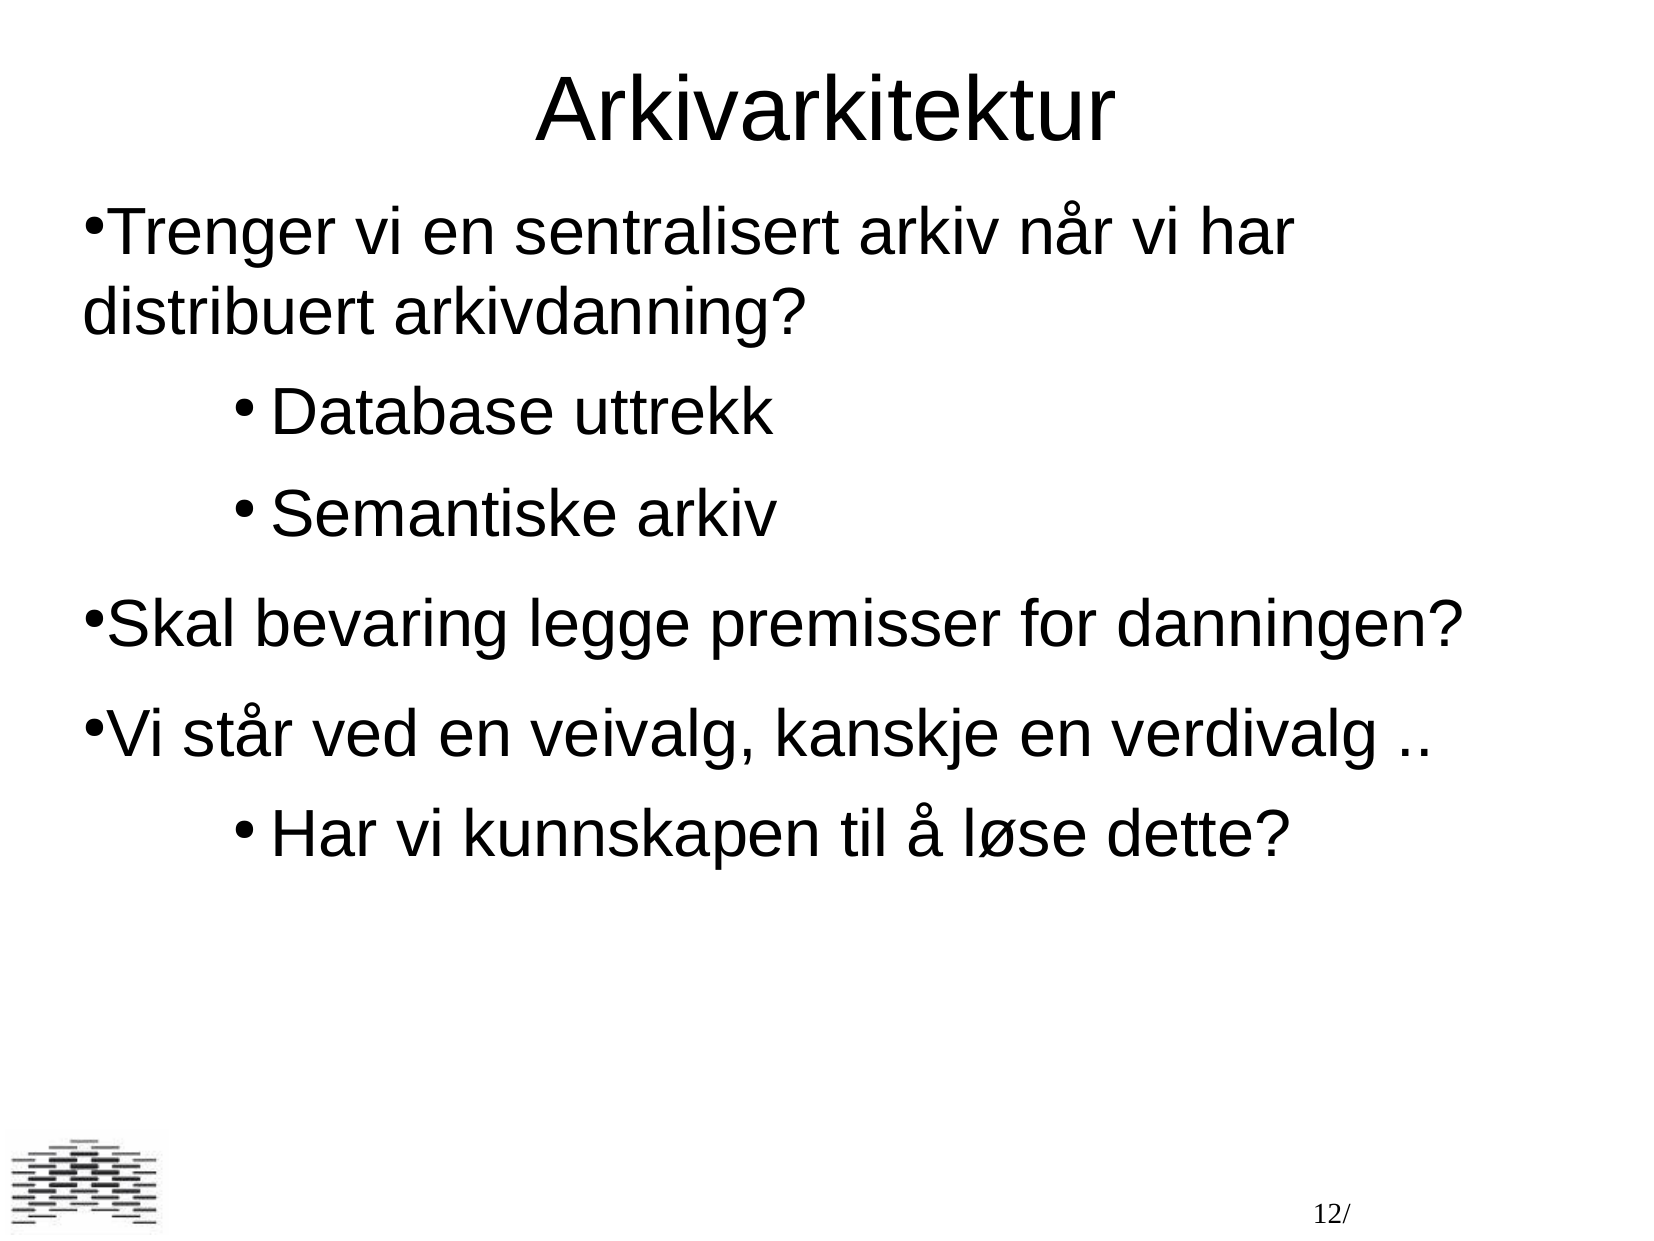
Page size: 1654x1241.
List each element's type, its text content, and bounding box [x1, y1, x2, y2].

list Trenger vi en sentralisert arkiv når vi har distribuert arkivdanning? Database uttrekk Semantiske arkiv Skal bevaring legge premisser for danningen? Vi står ved en veivalg, kanskje en verdivalg .. Har vi kunnskapen til å løse dette? [82, 187, 1571, 1138]
title Arkivarkitektur [82, 48, 1571, 152]
